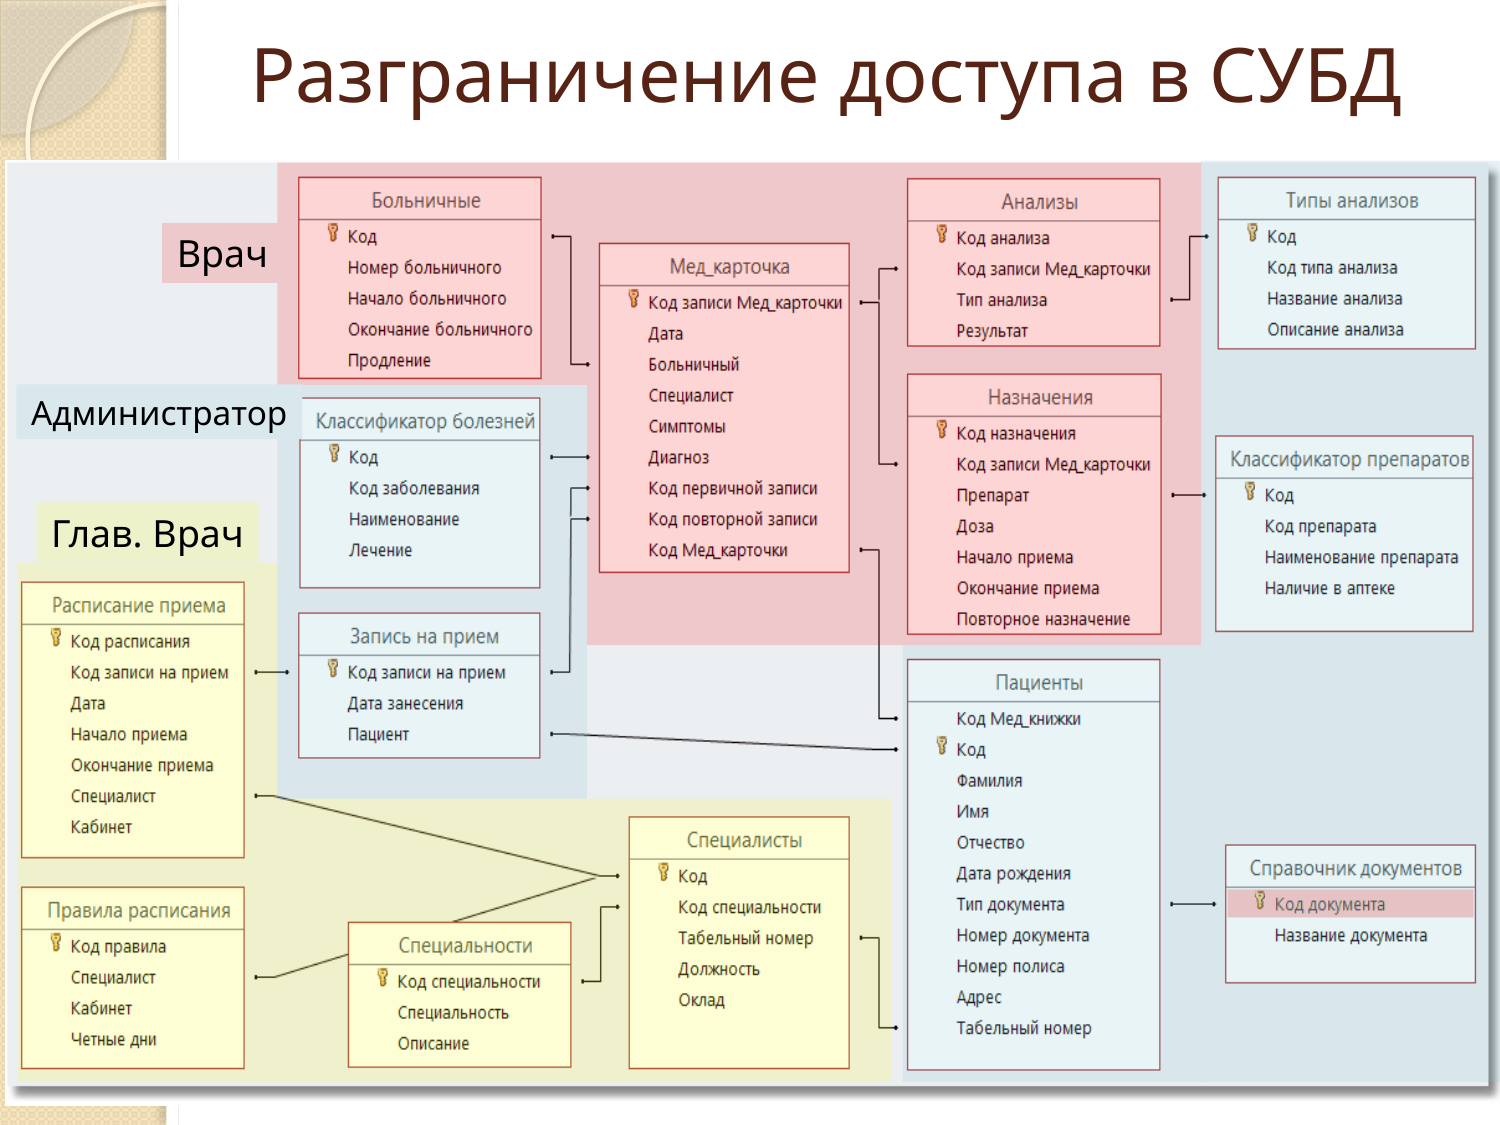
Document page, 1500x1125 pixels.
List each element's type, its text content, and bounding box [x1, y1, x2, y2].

text_box [17, 160, 1500, 1083]
text_box Врач [162, 222, 284, 283]
picture [0, 13, 1500, 1125]
text_box Администратор [16, 384, 303, 440]
title Разграничение доступа в СУБД [235, 19, 1466, 126]
picture [136, 0, 166, 4]
text_box Глав. Врач [36, 502, 259, 563]
